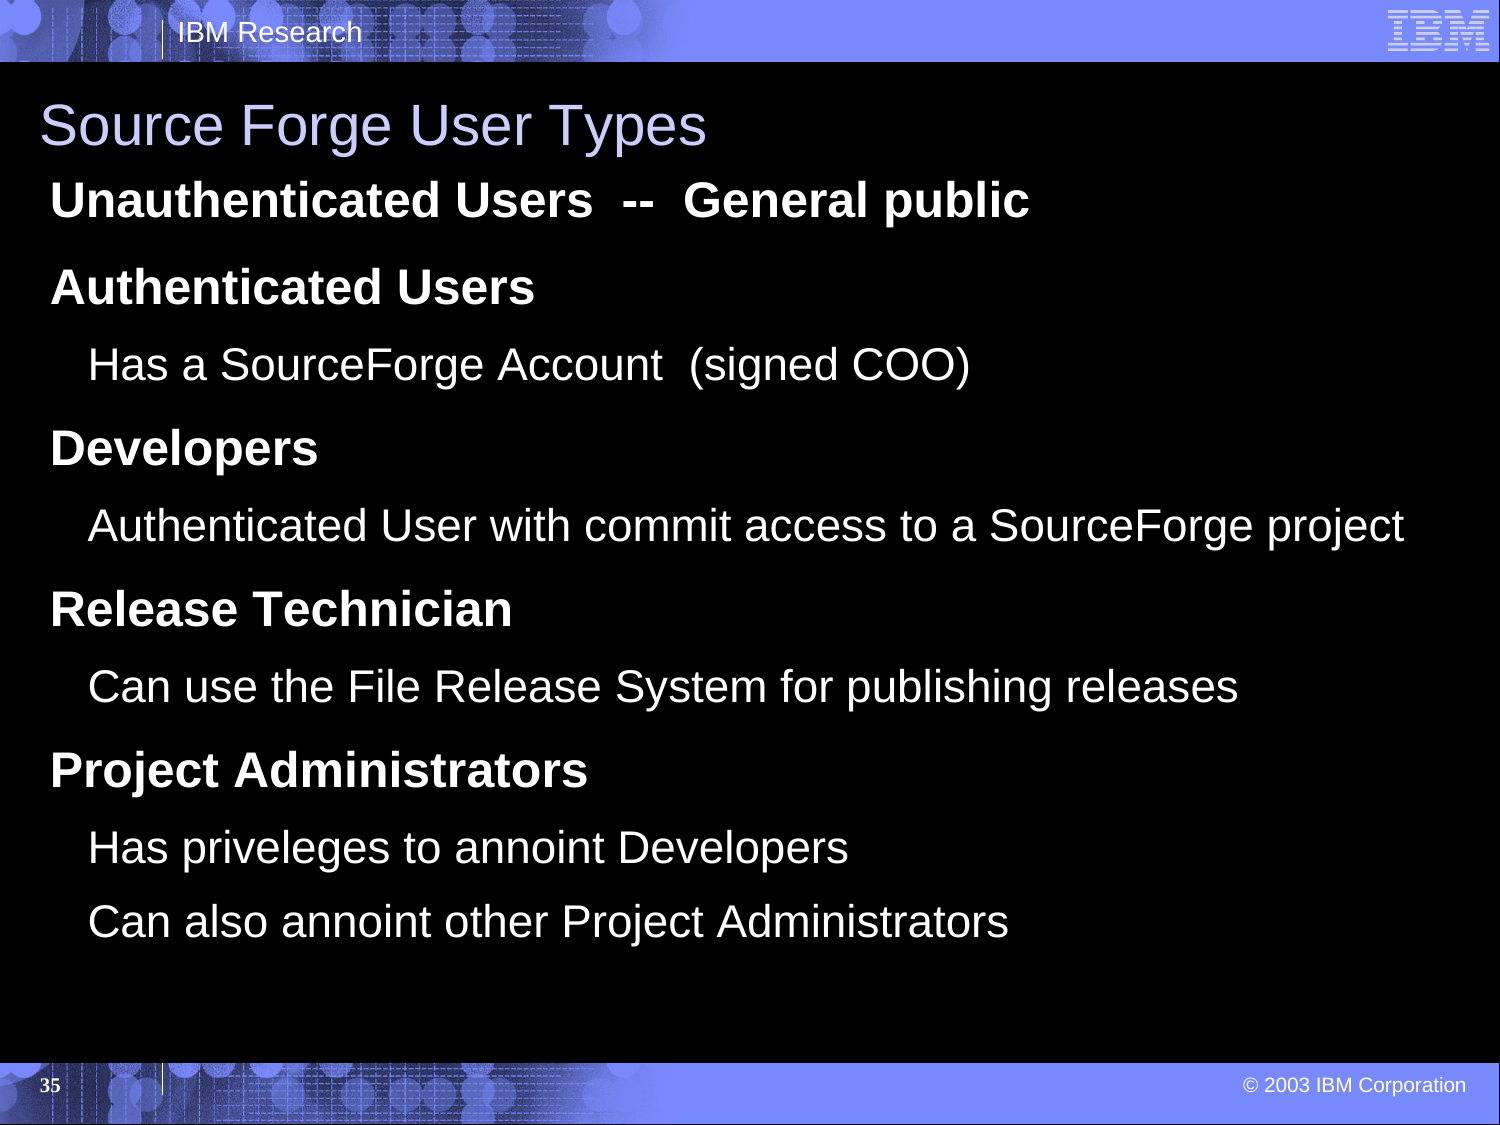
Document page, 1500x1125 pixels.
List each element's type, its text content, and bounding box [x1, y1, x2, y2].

list Unauthenticated Users -- General public Authenticated Users Has a SourceForge Account (signed COO) Developers Authenticated User with commit access to a SourceForge project Release Technician Can use the File Release System for publishing releases Project Administrators Has priveleges to annoint Developers Can also annoint other Project Administrators [35, 164, 1500, 995]
title Source Forge User Types [25, 82, 1378, 165]
picture [0, 0, 1499, 62]
picture [0, 1063, 1499, 1124]
